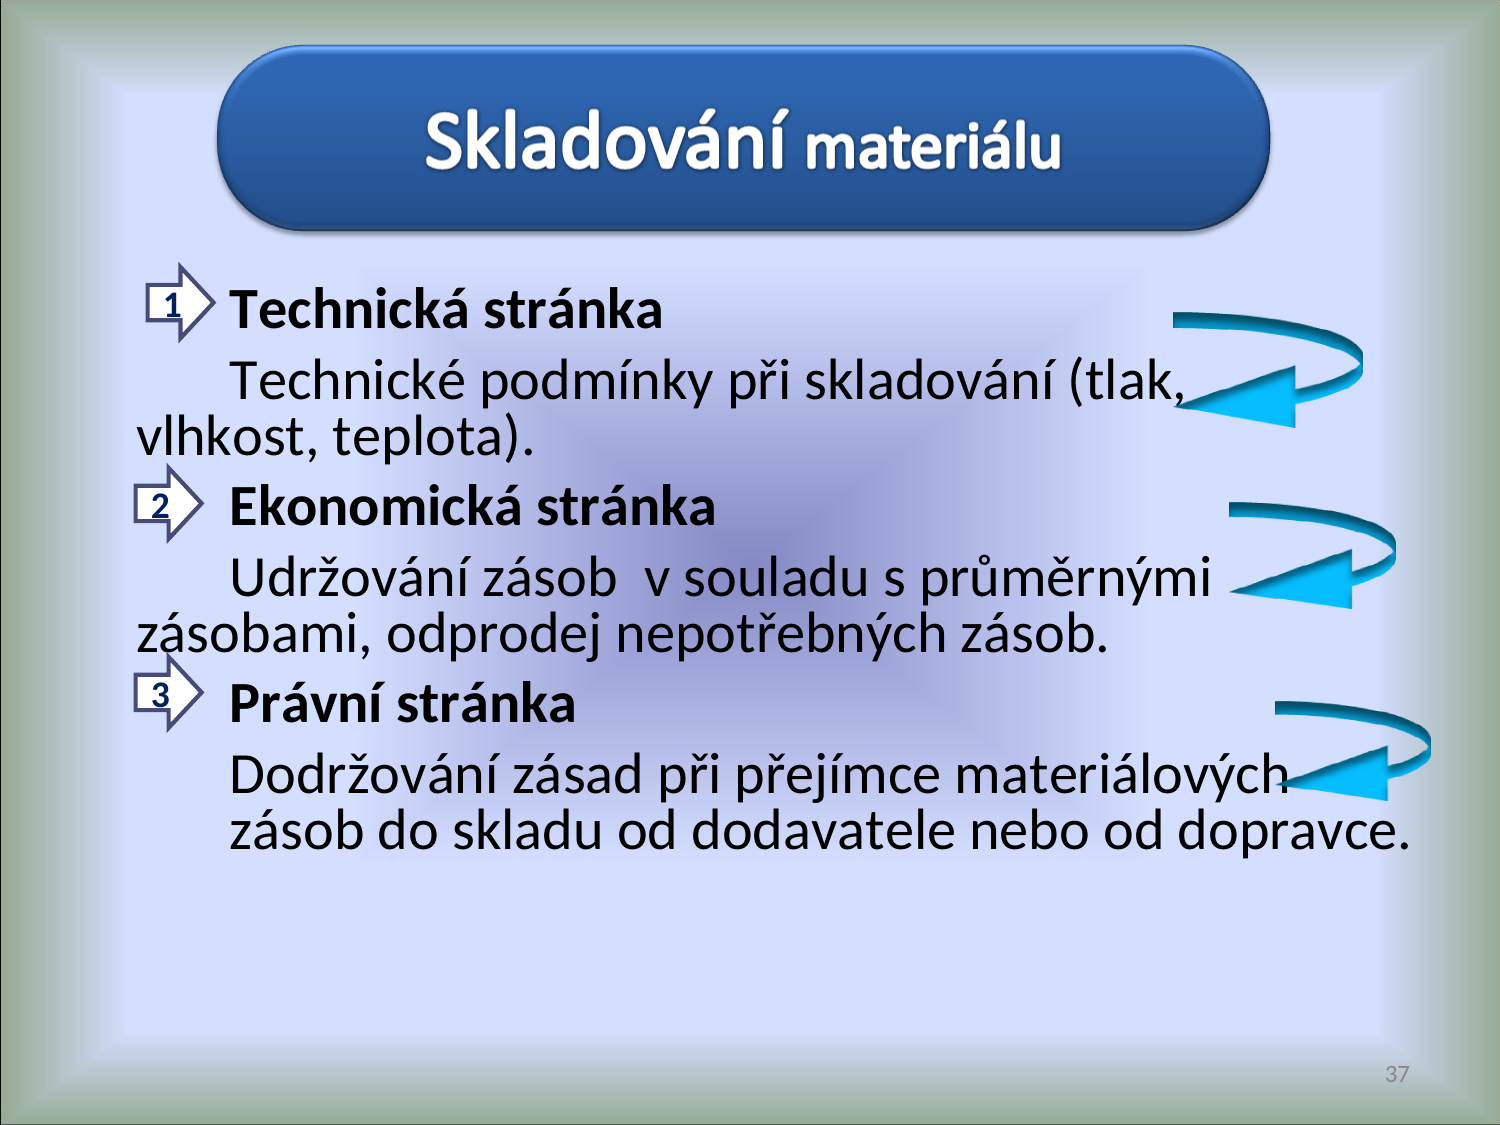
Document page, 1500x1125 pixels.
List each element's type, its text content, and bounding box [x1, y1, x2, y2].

picture [0, 0, 1500, 1125]
text_box <číslo> [1074, 1042, 1426, 1103]
list Technická stránka Technické podmínky při skladování (tlak, vlhkost, teplota). Ekonomická stránka Udržování zásob v souladu s průměrnými zásobami, odprodej nepotřebných zásob. Právní stránka Dodržování zásad při přejímce materiálových zásob do skladu od dodavatele nebo od dopravce. [64, 208, 1455, 1003]
text_box 2 [135, 467, 202, 539]
text_box 3 [135, 656, 202, 728]
text_box 1 [147, 267, 214, 339]
